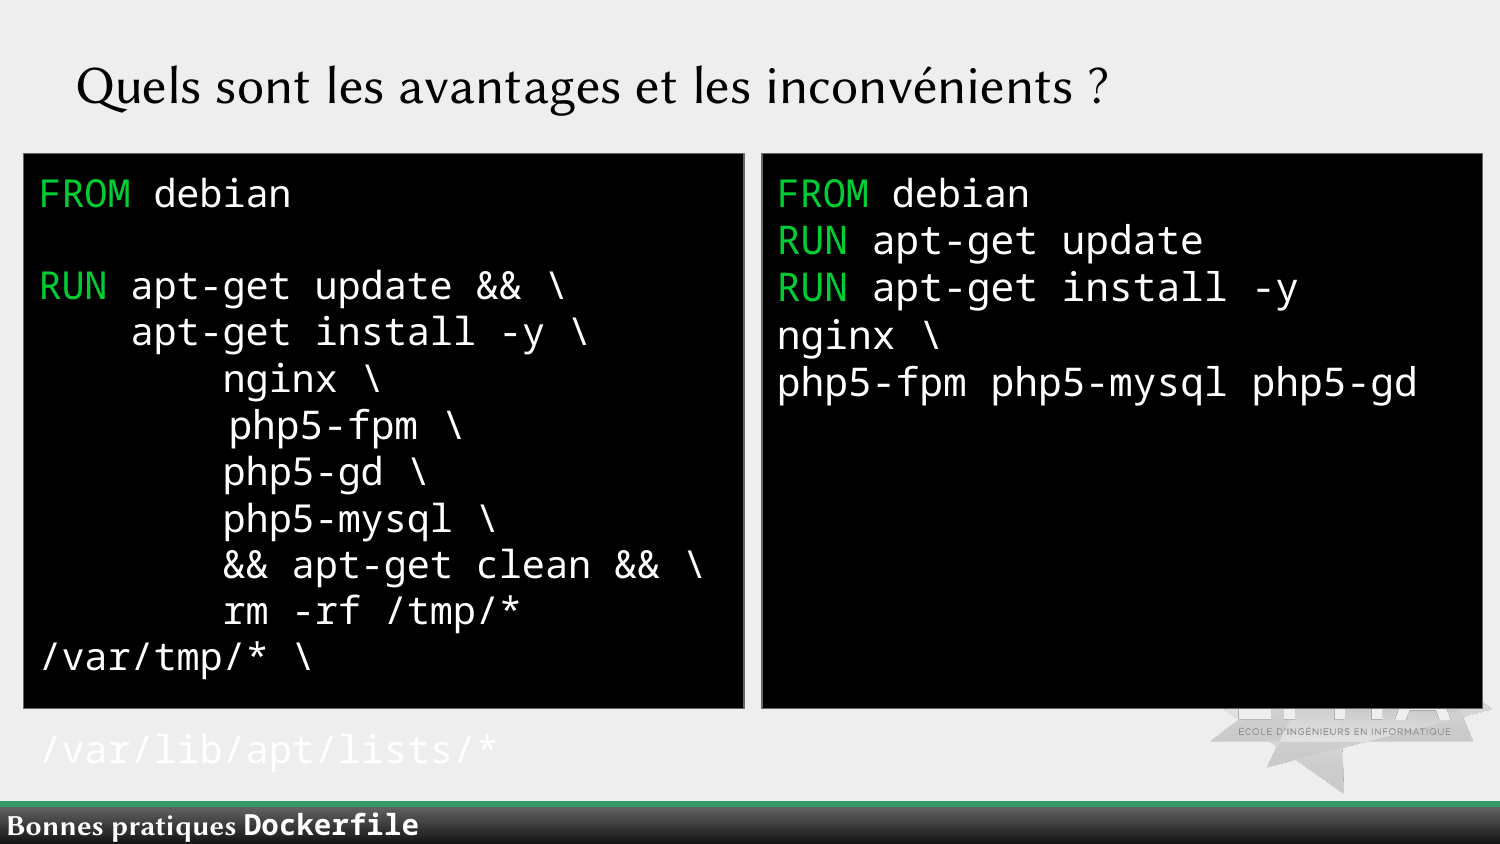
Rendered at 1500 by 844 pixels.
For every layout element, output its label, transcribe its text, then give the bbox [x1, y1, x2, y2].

text_box FROM debian RUN apt-get update && \ apt-get install -y \ nginx \ php5-fpm \ php5-gd \ php5-mysql \ && apt-get clean && \ rm -rf /tmp/* /var/tmp/* \ /var/lib/apt/lists/* [23, 153, 745, 709]
list Quels sont les avantages et les inconvénients ? [33, 47, 1467, 125]
title Bonnes pratiques Dockerfile [5, 801, 1075, 844]
picture [1187, 587, 1492, 794]
text_box FROM debian RUN apt-get update RUN apt-get install -y nginx \ php5-fpm php5-mysql php5-gd [761, 153, 1483, 709]
